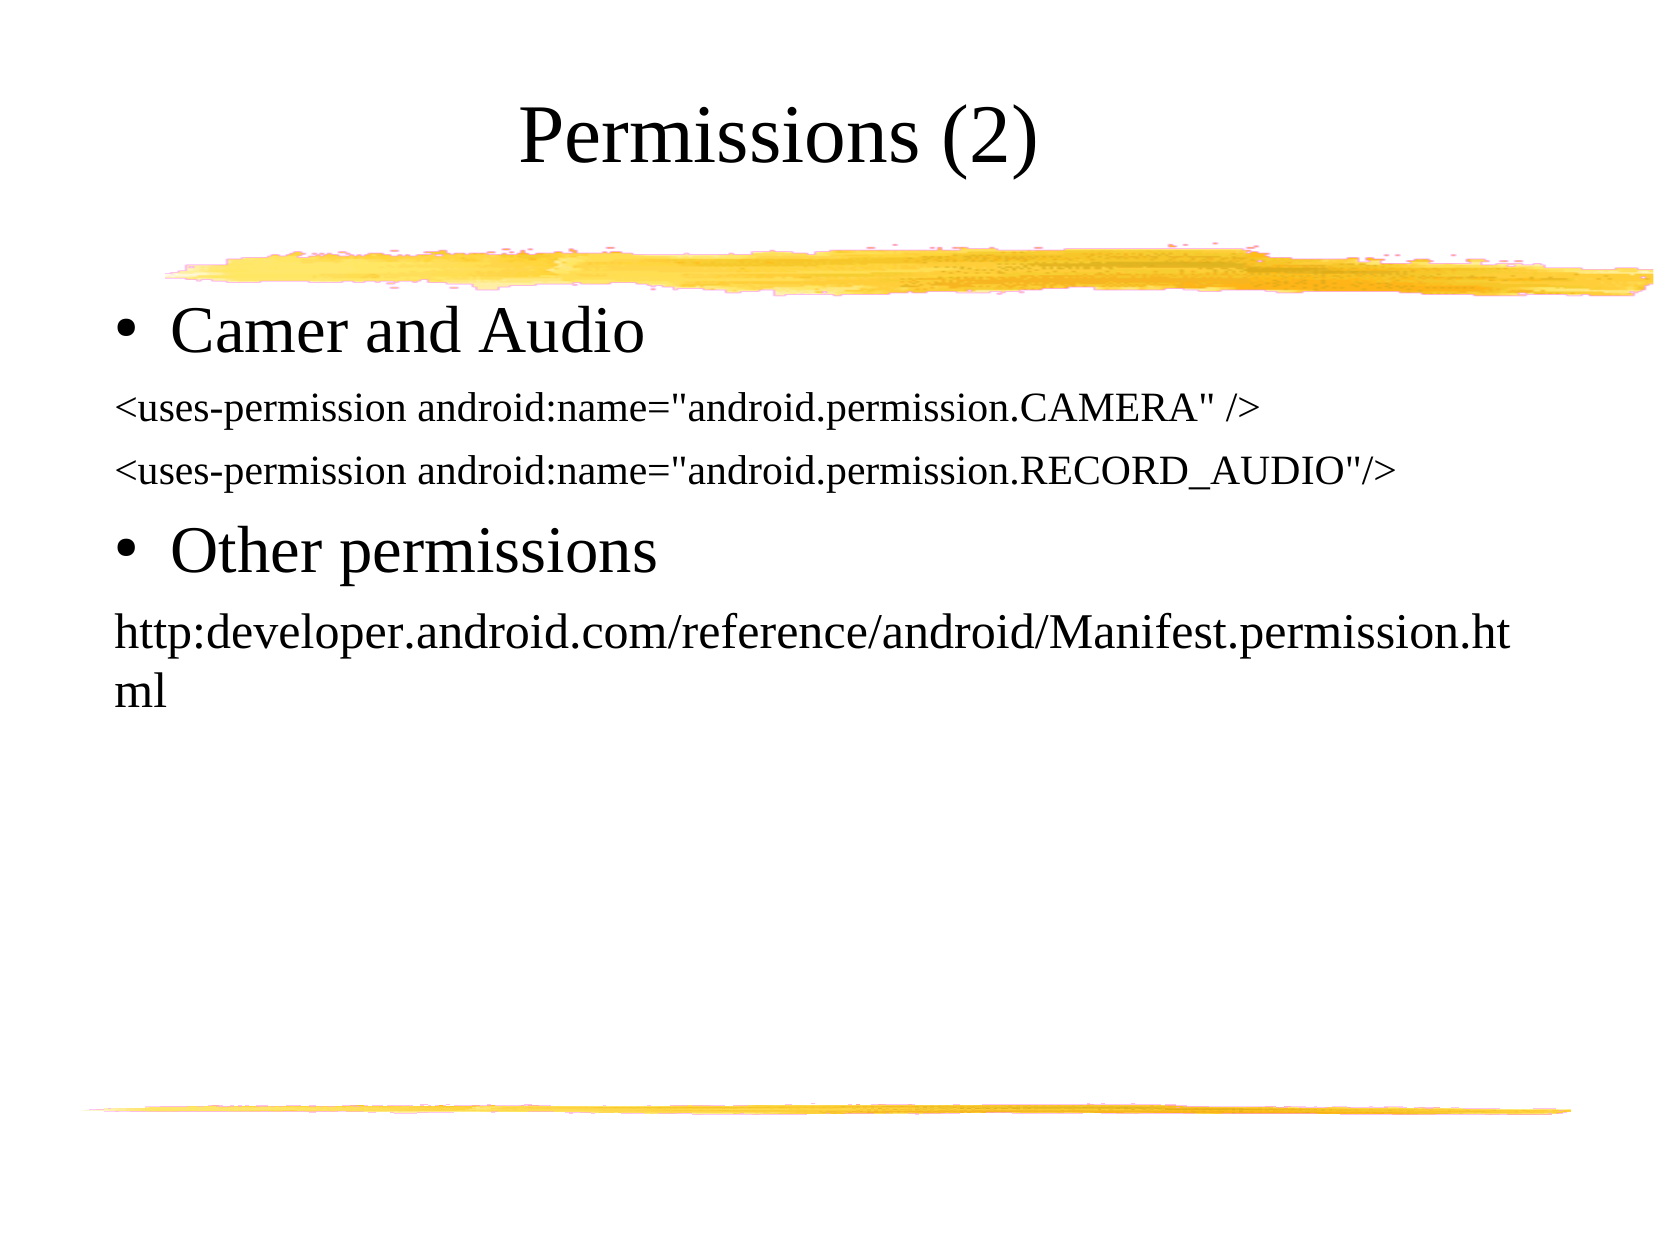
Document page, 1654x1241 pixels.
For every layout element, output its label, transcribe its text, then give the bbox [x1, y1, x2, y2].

picture [165, 237, 1654, 308]
title Permissions (2) [76, 28, 1482, 235]
picture [82, 1102, 1571, 1117]
list Camer and Audio <uses-permission android:name="android.permission.CAMERA" /> <uses-permission android:name="android.permission.RECORD_AUDIO"/> Other permissions http:developer.android.com/reference/android/Manifest.permission.html [114, 288, 1520, 1033]
